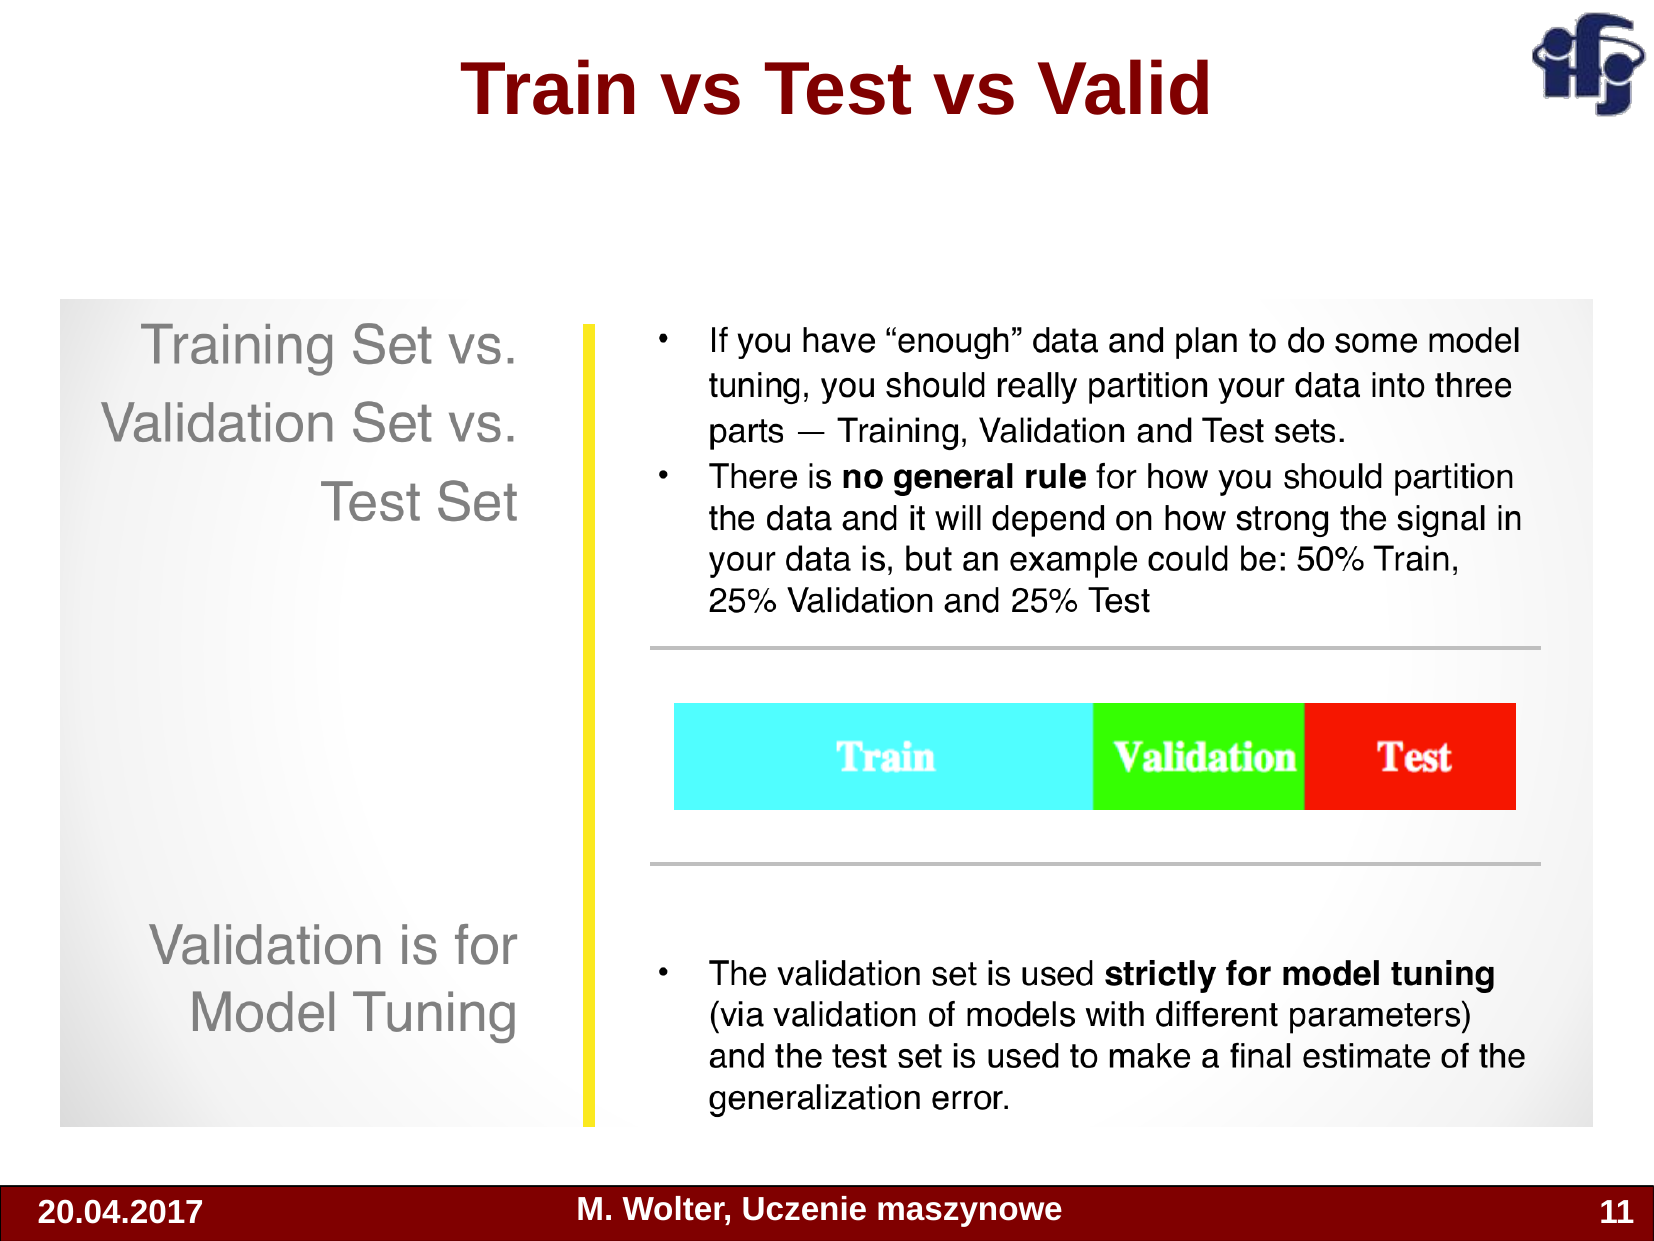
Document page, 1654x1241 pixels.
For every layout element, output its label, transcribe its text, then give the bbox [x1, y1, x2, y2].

title Train vs Test vs Valid [82, 25, 1571, 233]
picture [60, 299, 1593, 1127]
picture [1525, 0, 1654, 129]
